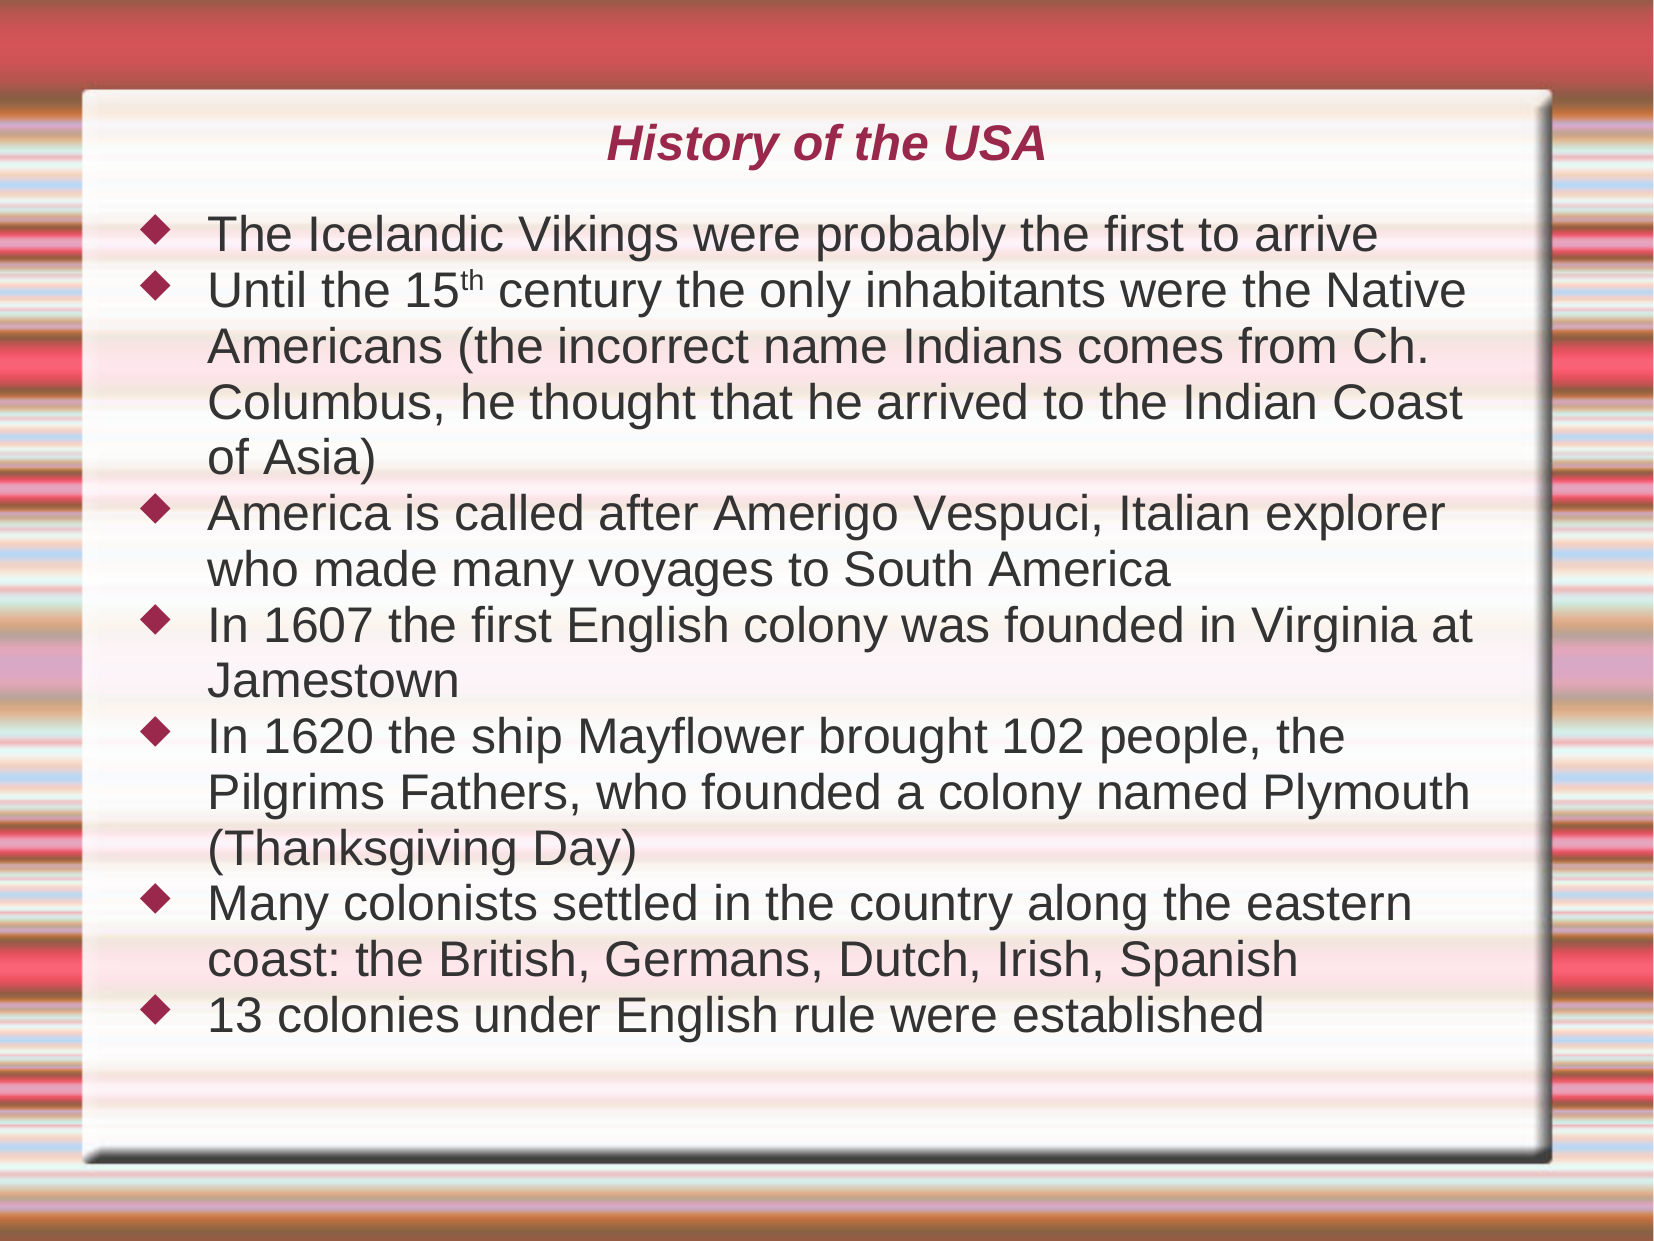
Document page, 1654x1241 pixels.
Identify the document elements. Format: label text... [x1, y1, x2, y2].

title History of the USA [121, 50, 1534, 237]
picture [0, 0, 1654, 1241]
list The Icelandic Vikings were probably the first to arrive Until the 15th century the only inhabitants were the Native Americans (the incorrect name Indians comes from Ch. Columbus, he thought that he arrived to the Indian Coast of Asia) America is called after Amerigo Vespuci, Italian explorer who made many voyages to South America In 1607 the first English colony was founded in Virginia at Jamestown In 1620 the ship Mayflower brought 102 people, the Pilgrims Fathers, who founded a colony named Plymouth (Thanksgiving Day) Many colonists settled in the country along the eastern coast: the British, Germans, Dutch, Irish, Spanish 13 colonies under English rule were established [124, 206, 1506, 1046]
